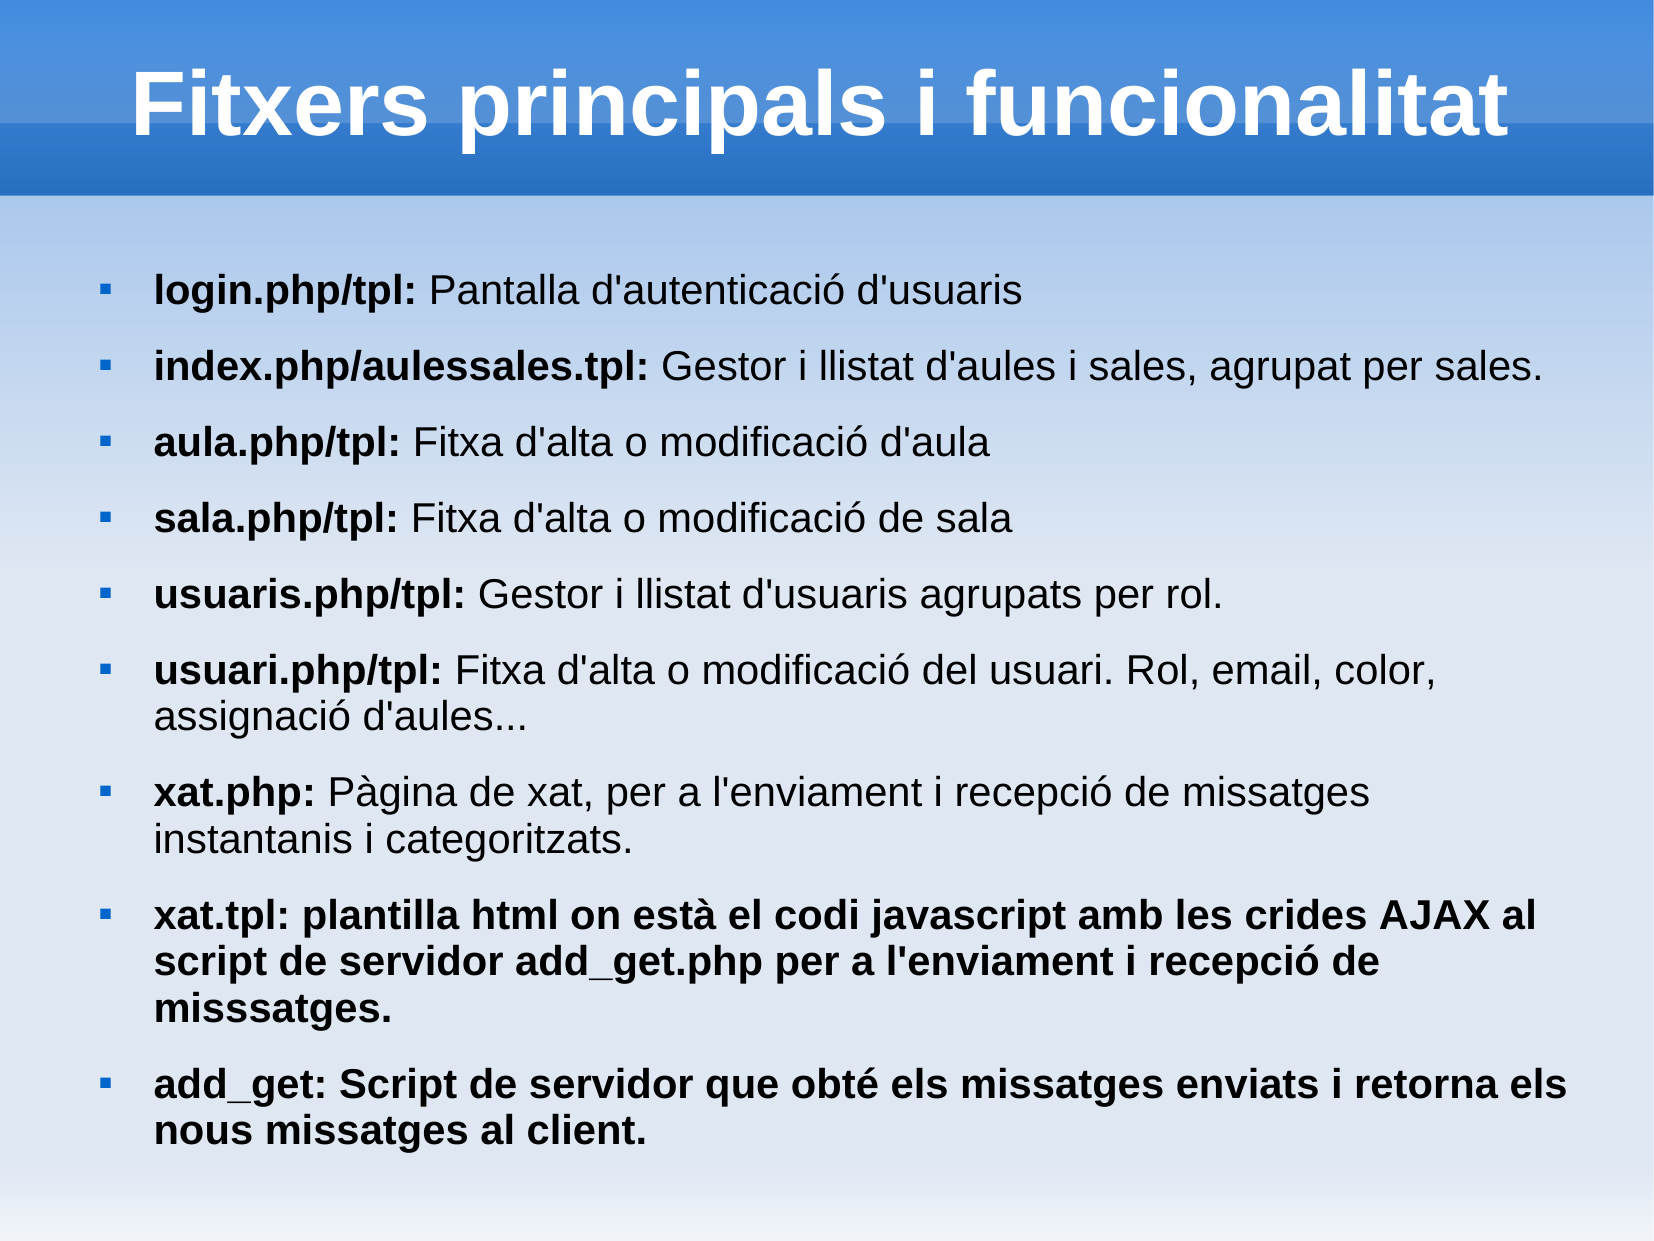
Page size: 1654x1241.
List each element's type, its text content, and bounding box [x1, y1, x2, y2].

list login.php/tpl: Pantalla d'autenticació d'usuaris index.php/aulessales.tpl: Gestor i llistat d'aules i sales, agrupat per sales. aula.php/tpl: Fitxa d'alta o modificació d'aula sala.php/tpl: Fitxa d'alta o modificació de sala usuaris.php/tpl: Gestor i llistat d'usuaris agrupats per rol. usuari.php/tpl: Fitxa d'alta o modificació del usuari. Rol, email, color, assignació d'aules... xat.php: Pàgina de xat, per a l'enviament i recepció de missatges instantanis i categoritzats. xat.tpl: plantilla html on està el codi javascript amb les crides AJAX al script de servidor add_get.php per a l'enviament i recepció de misssatges. add_get: Script de servidor que obté els missatges enviats i retorna els nous missatges al client. [82, 266, 1571, 1169]
title Fitxers principals i funcionalitat [76, 0, 1565, 208]
picture [0, 0, 1654, 1241]
